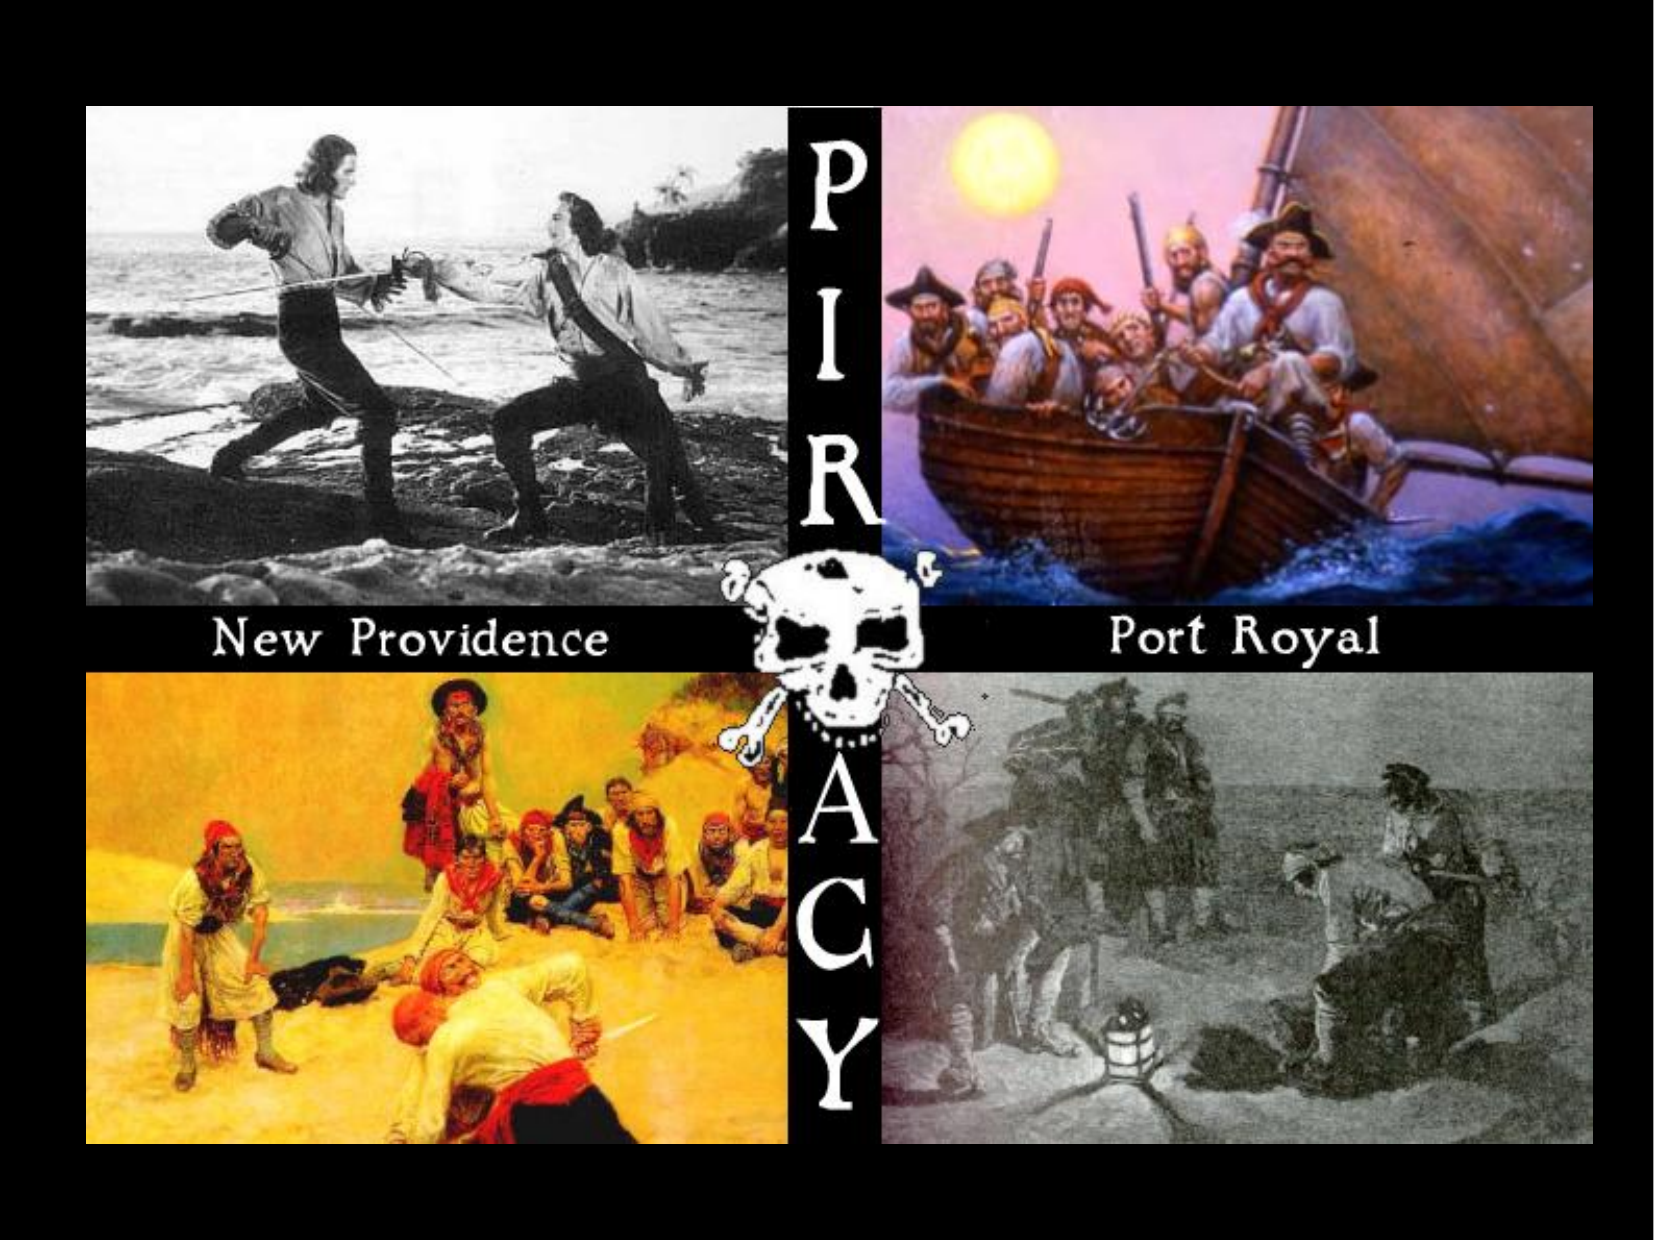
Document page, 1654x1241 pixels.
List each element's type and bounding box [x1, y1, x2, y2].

picture [86, 106, 1593, 1144]
